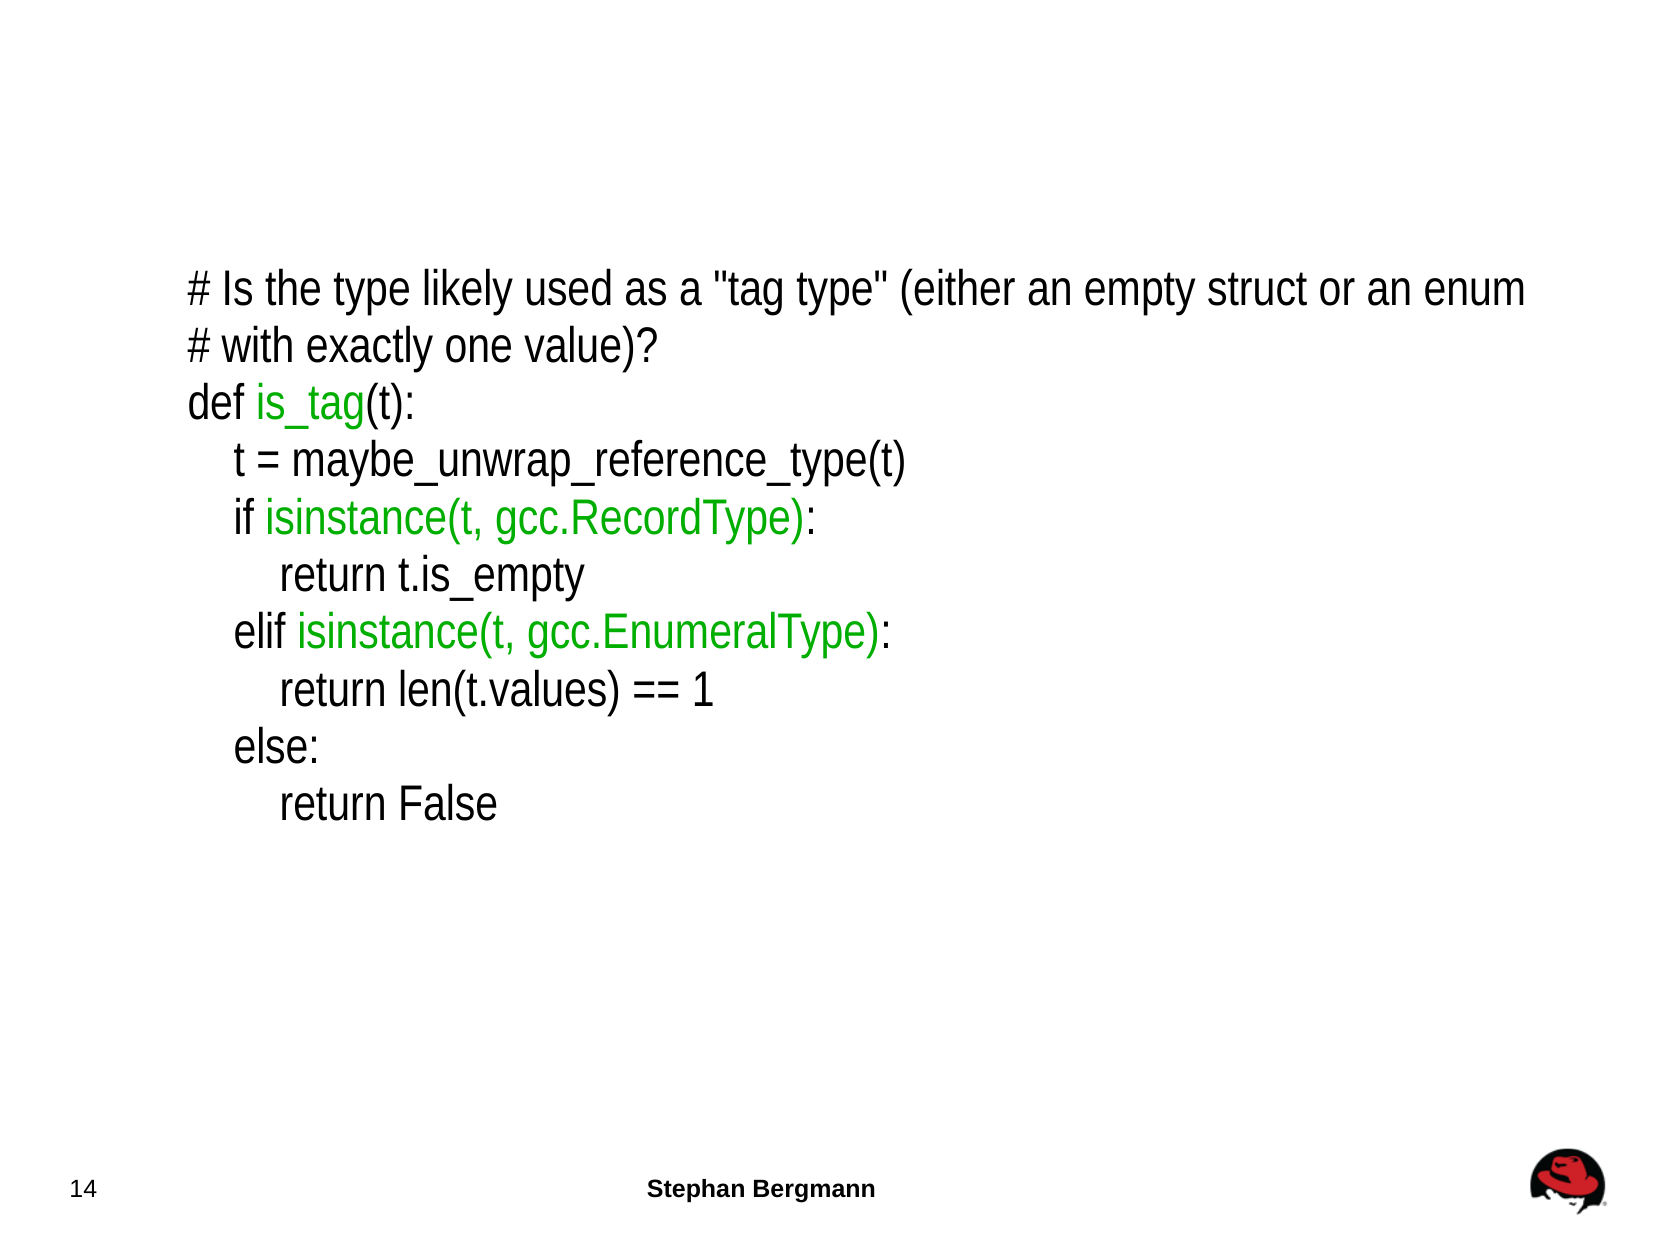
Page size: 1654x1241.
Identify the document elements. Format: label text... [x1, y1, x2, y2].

picture [1529, 1146, 1613, 1224]
subtitle # Is the type likely used as a "tag type" (either an empty struct or an enum # with exactly one value)? def is_tag(t): t = maybe_unwrap_reference_type(t) if isinstance(t, gcc.RecordType): return t.is_empty elif isinstance(t, gcc.EnumeralType): return len(t.values) == 1 else: return False [187, 44, 1565, 1045]
